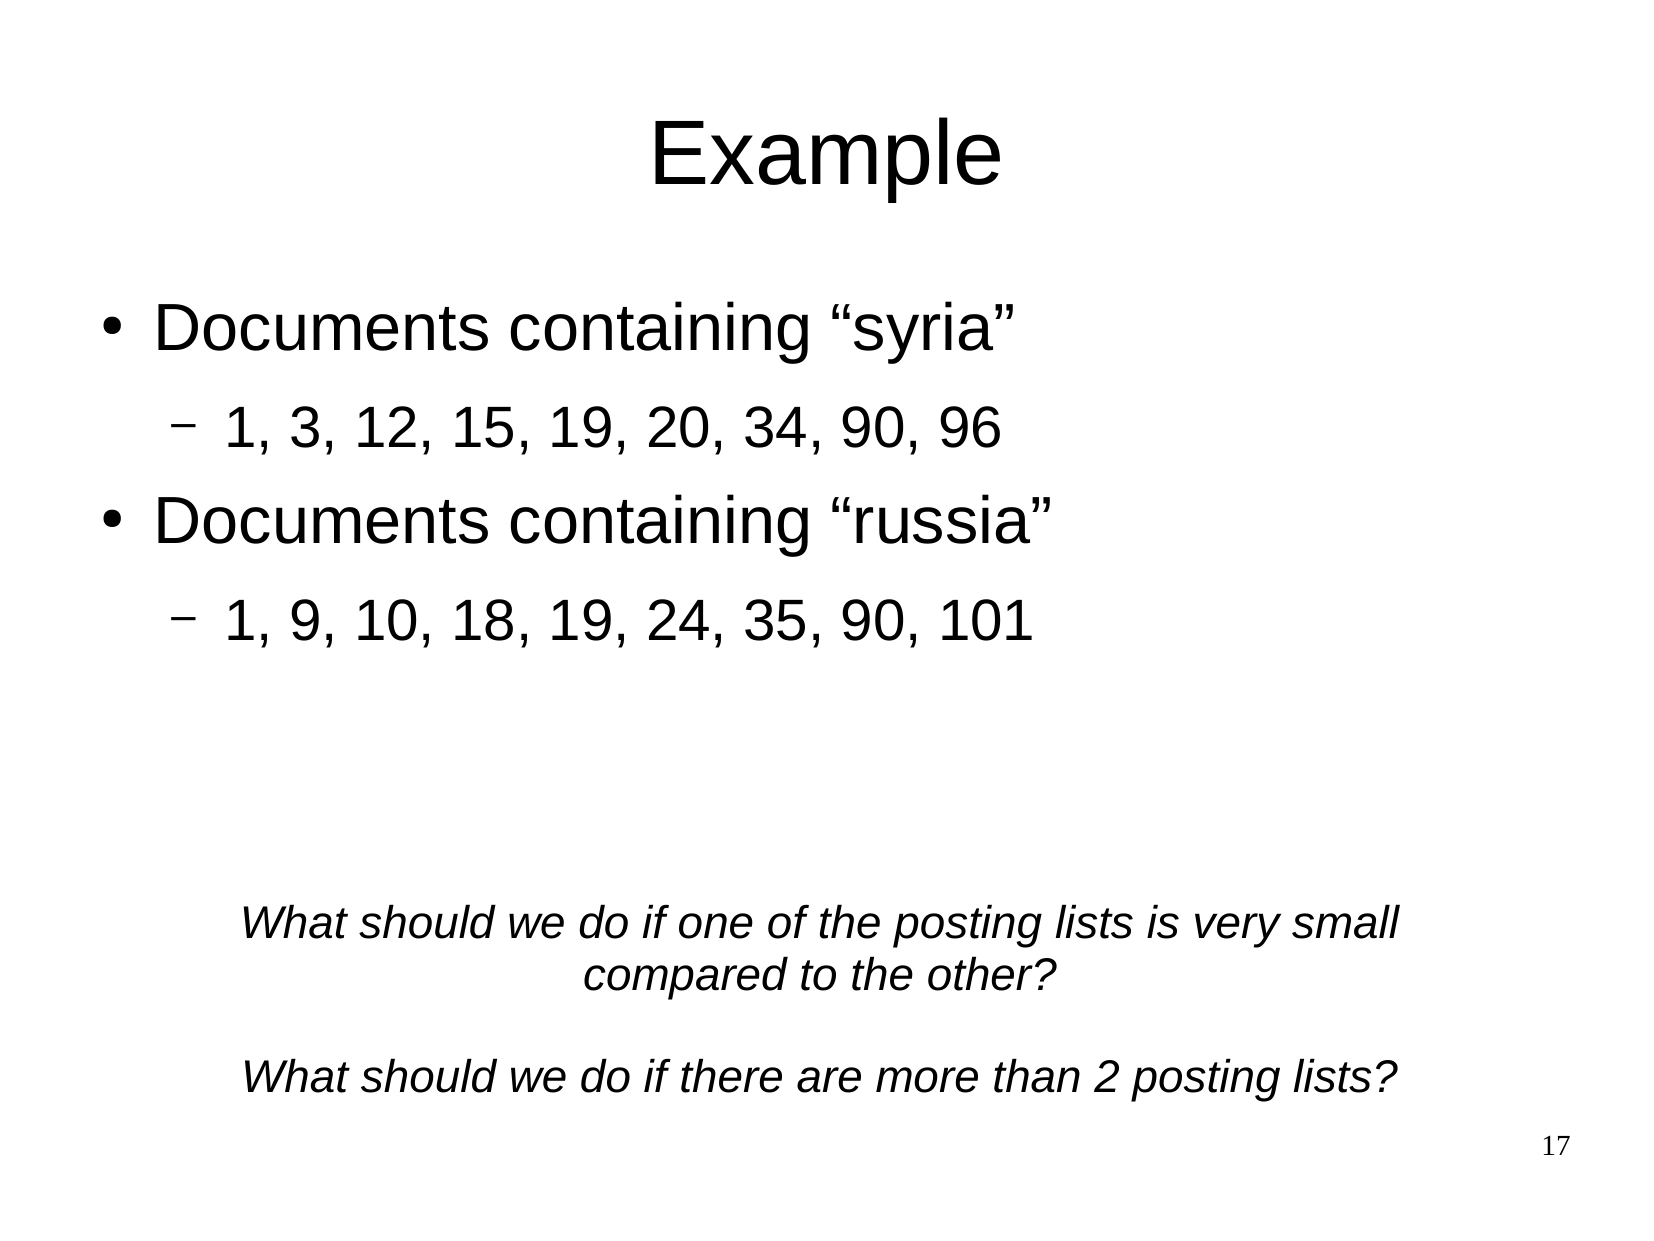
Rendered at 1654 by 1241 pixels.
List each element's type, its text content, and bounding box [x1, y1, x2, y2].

title Example [82, 49, 1571, 257]
list Documents containing “syria” 1, 3, 12, 15, 19, 20, 34, 90, 96 Documents containing “russia” 1, 9, 10, 18, 19, 24, 35, 90, 101 [82, 290, 1571, 1010]
text_box What should we do if one of the posting lists is very small compared to the other? What should we do if there are more than 2 posting lists? [225, 890, 1486, 1111]
